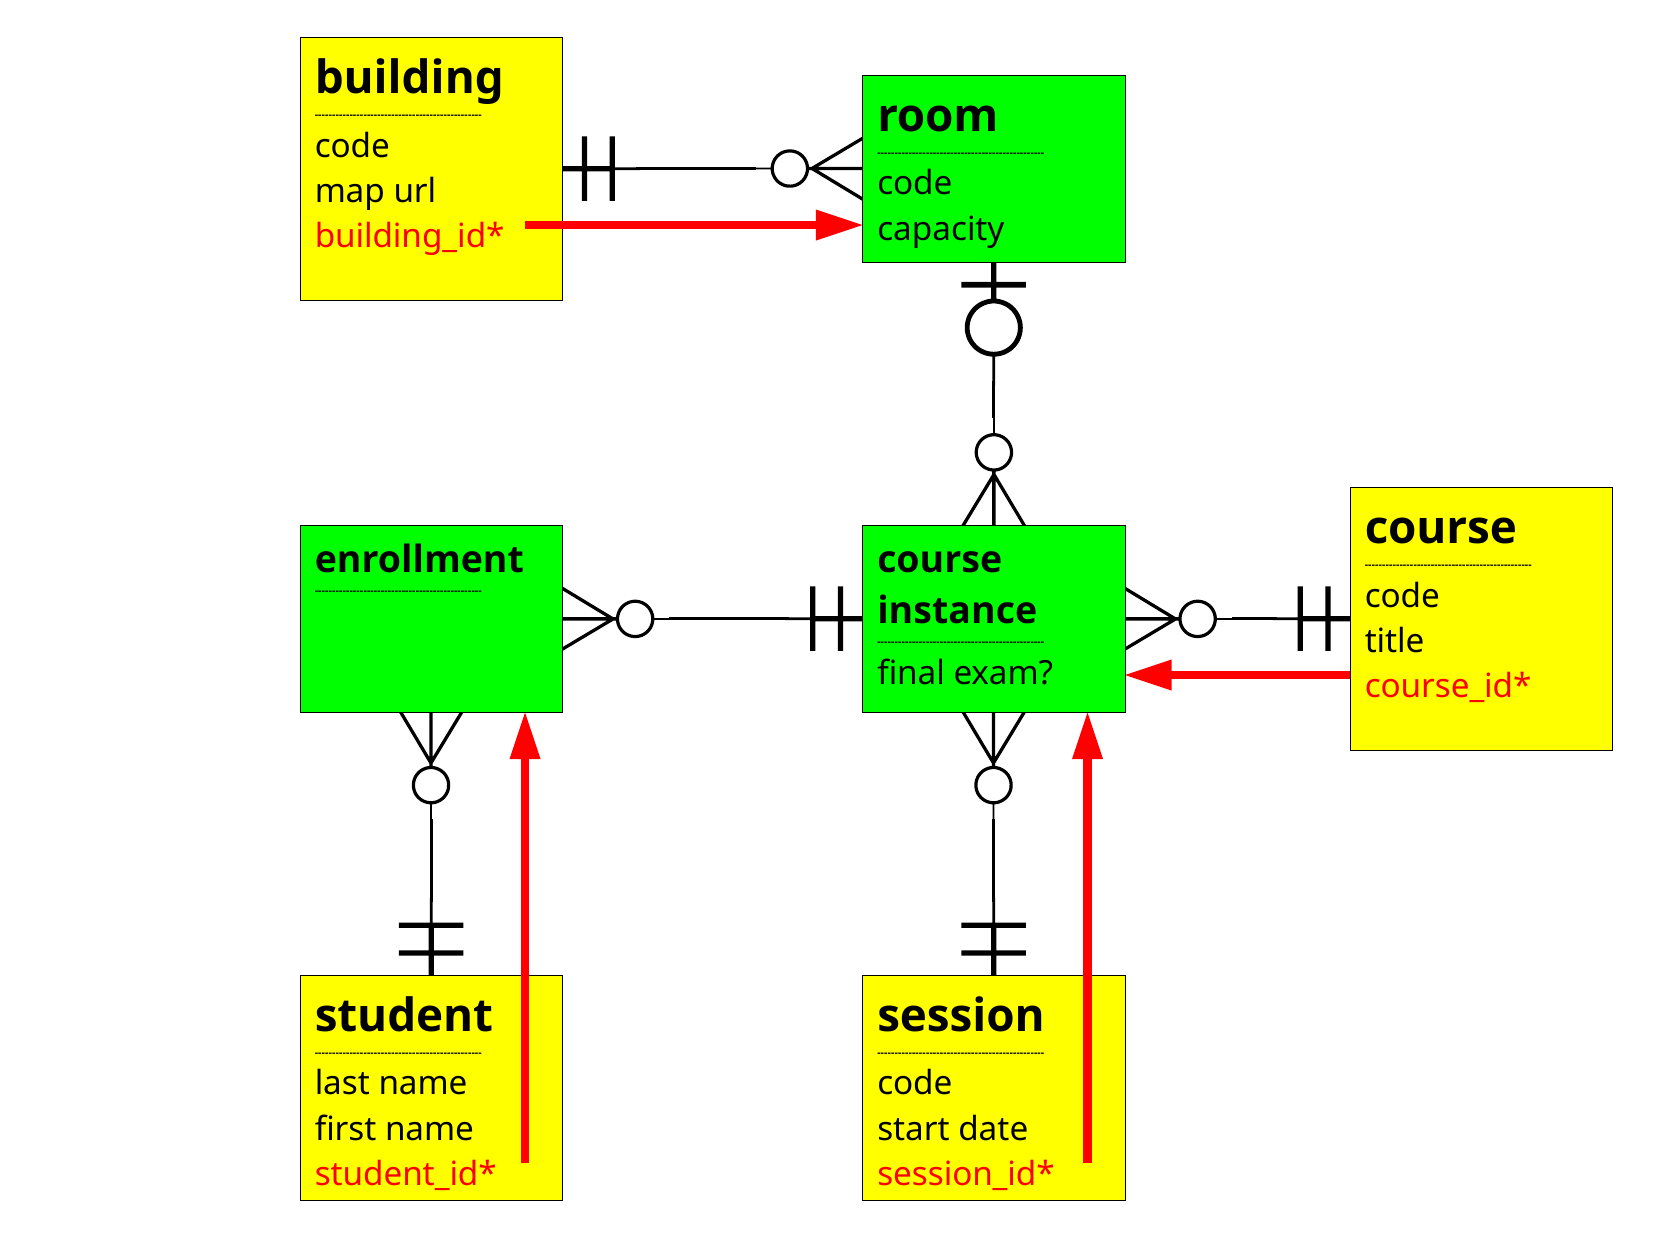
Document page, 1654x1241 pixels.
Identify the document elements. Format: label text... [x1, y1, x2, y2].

text_box building ------------------------------------------------ code map url building_id* [300, 37, 563, 301]
text_box enrollment ------------------------------------------------ [300, 525, 563, 713]
text_box course ------------------------------------------------ code title course_id* [1350, 487, 1613, 751]
text_box room ------------------------------------------------ code capacity [862, 75, 1126, 263]
text_box student ------------------------------------------------ last name first name student_id* [300, 975, 563, 1201]
text_box session ------------------------------------------------ code start date session_id* [862, 975, 1126, 1201]
text_box course instance ------------------------------------------------ final exam? [862, 525, 1126, 713]
